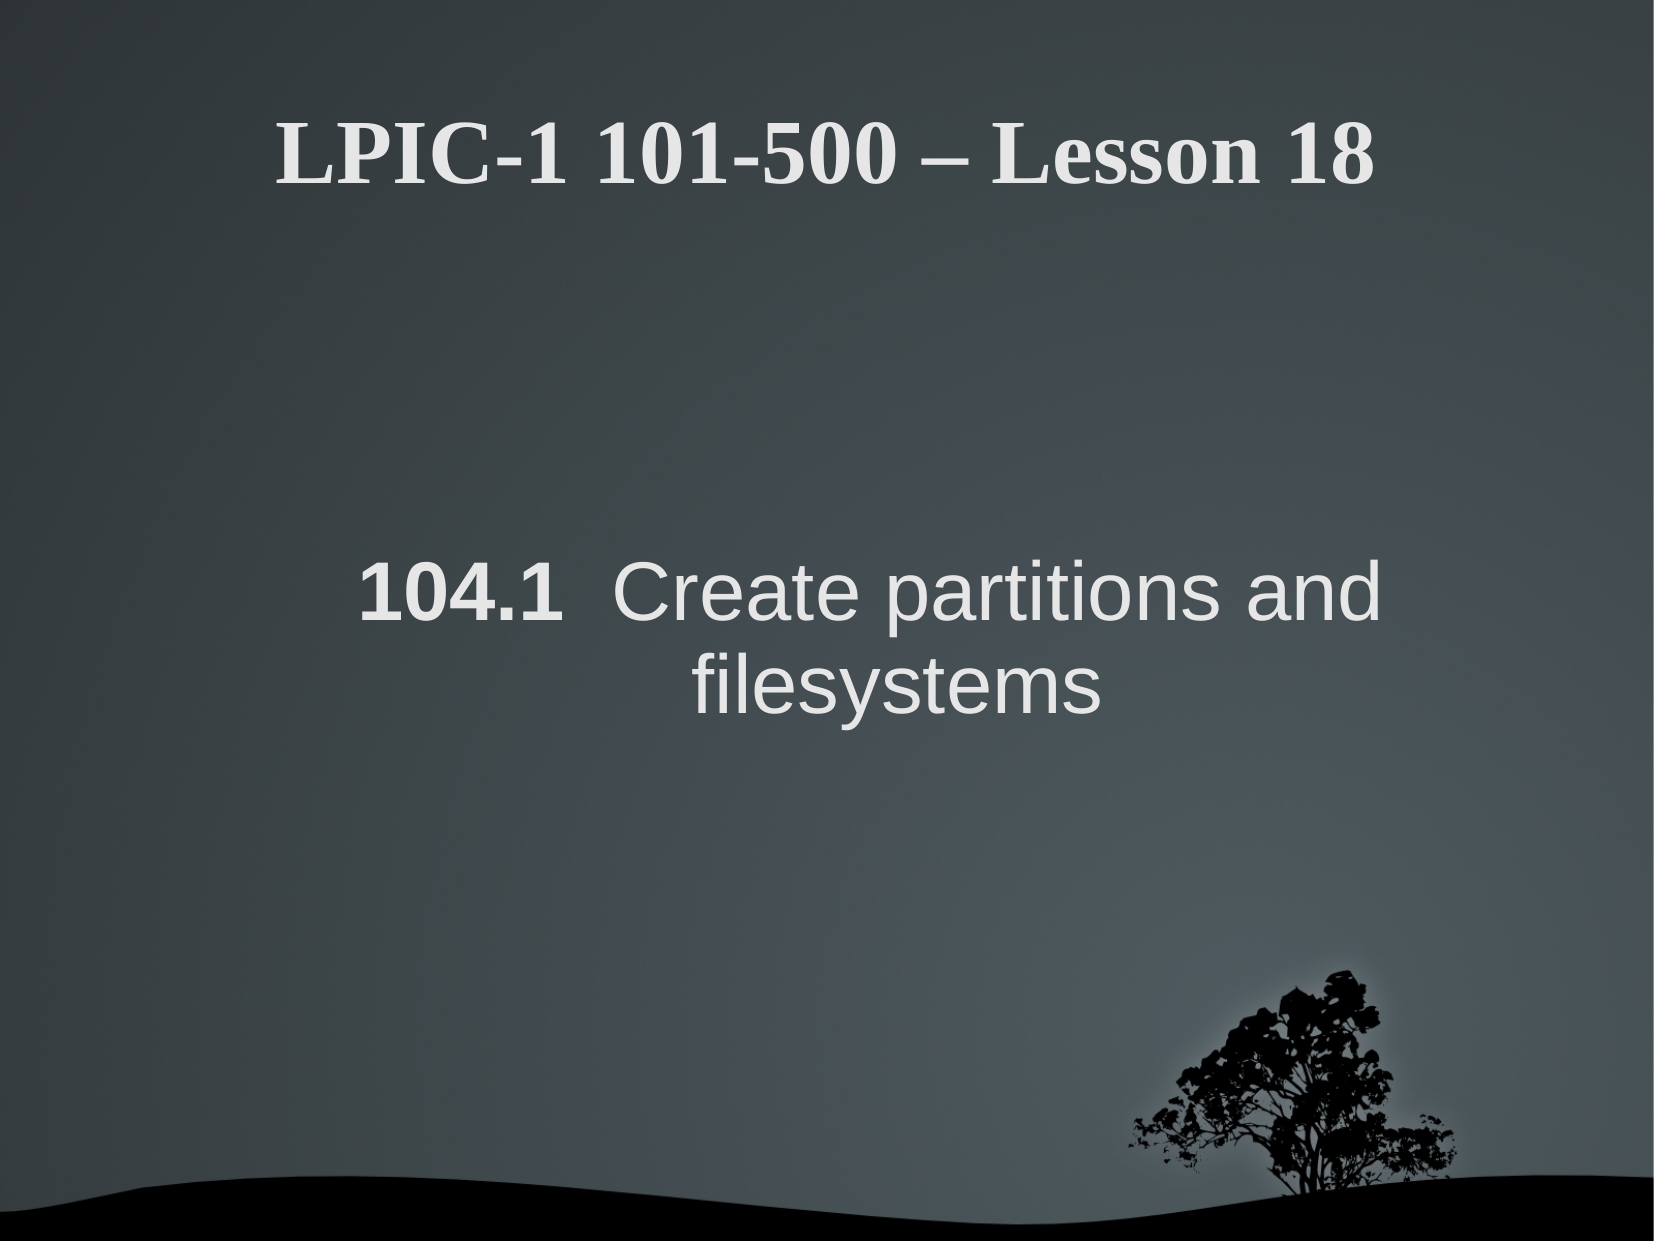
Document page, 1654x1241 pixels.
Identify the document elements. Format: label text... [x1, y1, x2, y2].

title LPIC-1 101-500 – Lesson 18 [82, 49, 1571, 257]
list 104.1 Create partitions and filesystems [82, 290, 1571, 1109]
picture [0, 0, 1654, 1241]
